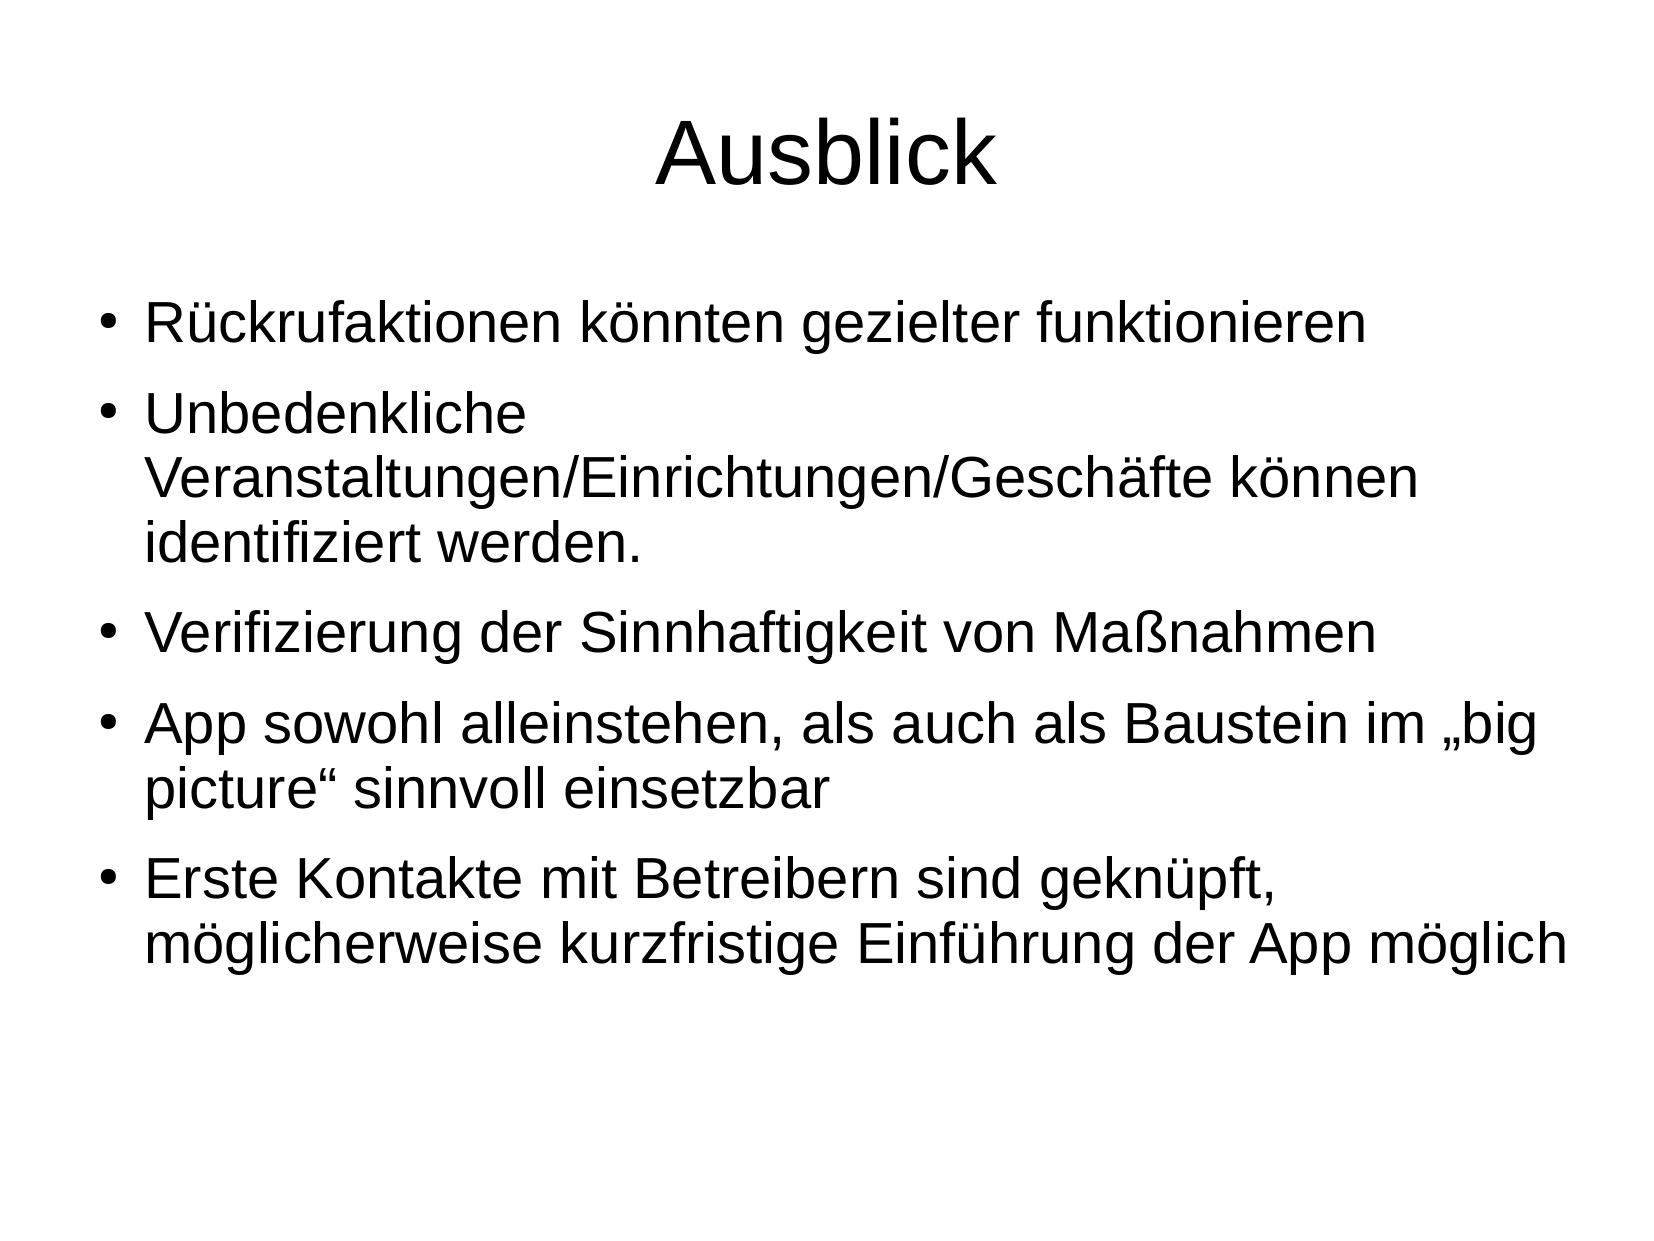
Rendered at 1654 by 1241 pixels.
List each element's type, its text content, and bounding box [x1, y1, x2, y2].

list Rückrufaktionen könnten gezielter funktionieren Unbedenkliche Veranstaltungen/Einrichtungen/Geschäfte können identifiziert werden. Verifizierung der Sinnhaftigkeit von Maßnahmen App sowohl alleinstehen, als auch als Baustein im „big picture“ sinnvoll einsetzbar Erste Kontakte mit Betreibern sind geknüpft, möglicherweise kurzfristige Einführung der App möglich [82, 290, 1571, 1010]
title Ausblick [82, 49, 1571, 257]
